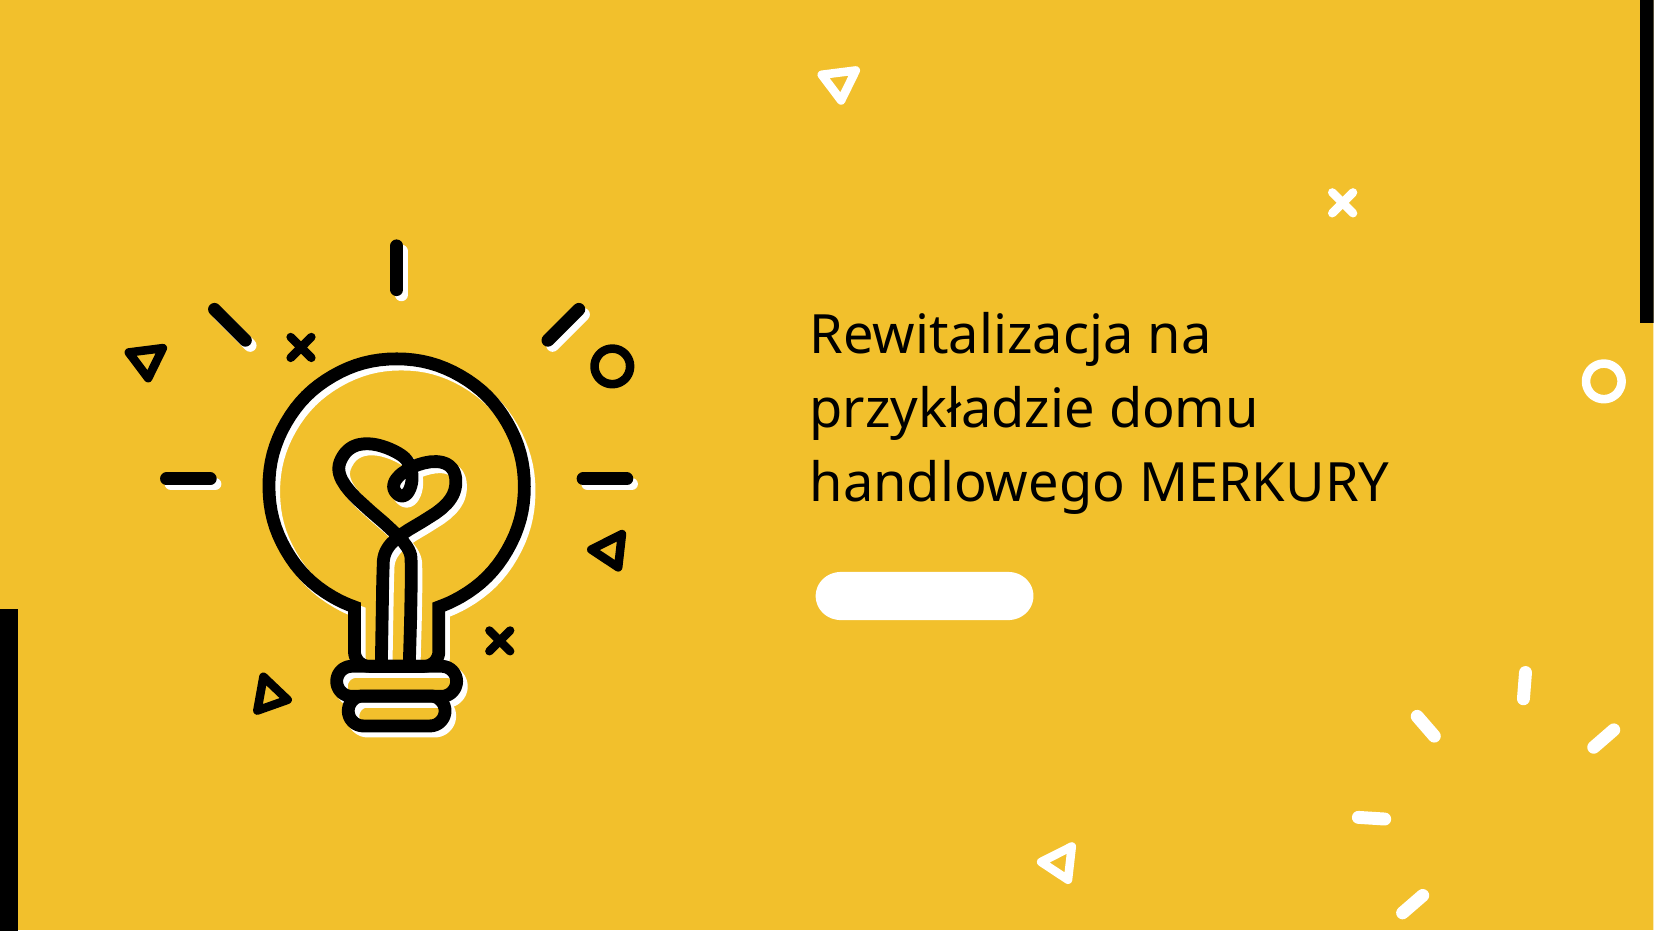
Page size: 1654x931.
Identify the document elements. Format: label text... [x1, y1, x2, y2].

title Rewitalizacja na przykładzie domu handlowego MERKURY [809, 295, 1447, 518]
text_box [815, 571, 1034, 621]
